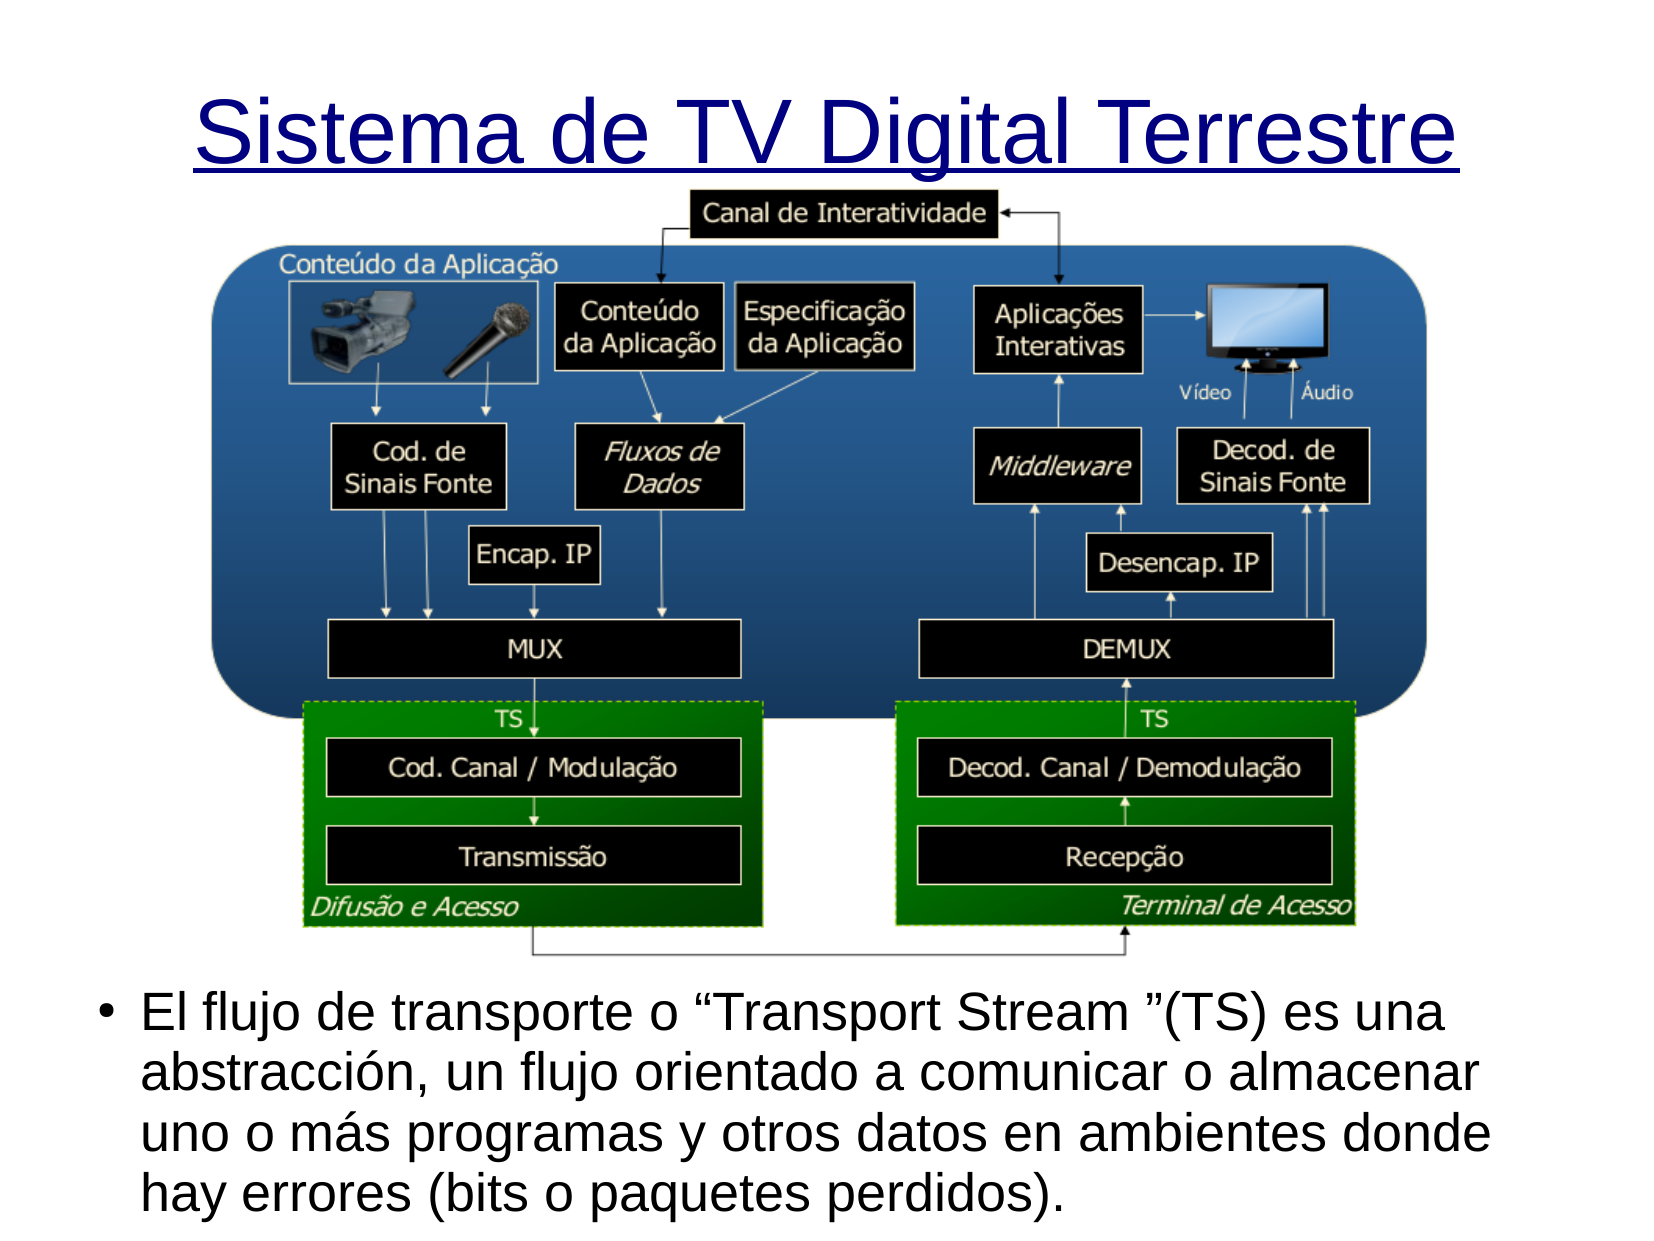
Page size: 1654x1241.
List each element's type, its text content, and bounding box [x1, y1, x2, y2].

picture [187, 214, 1491, 981]
title Sistema de TV Digital Terrestre [82, 49, 1571, 214]
list El flujo de transporte o “Transport Stream ”(TS) es una abstracción, un flujo orientado a comunicar o almacenar uno o más programas y otros datos en ambientes donde hay errores (bits o paquetes perdidos). [82, 981, 1580, 1228]
